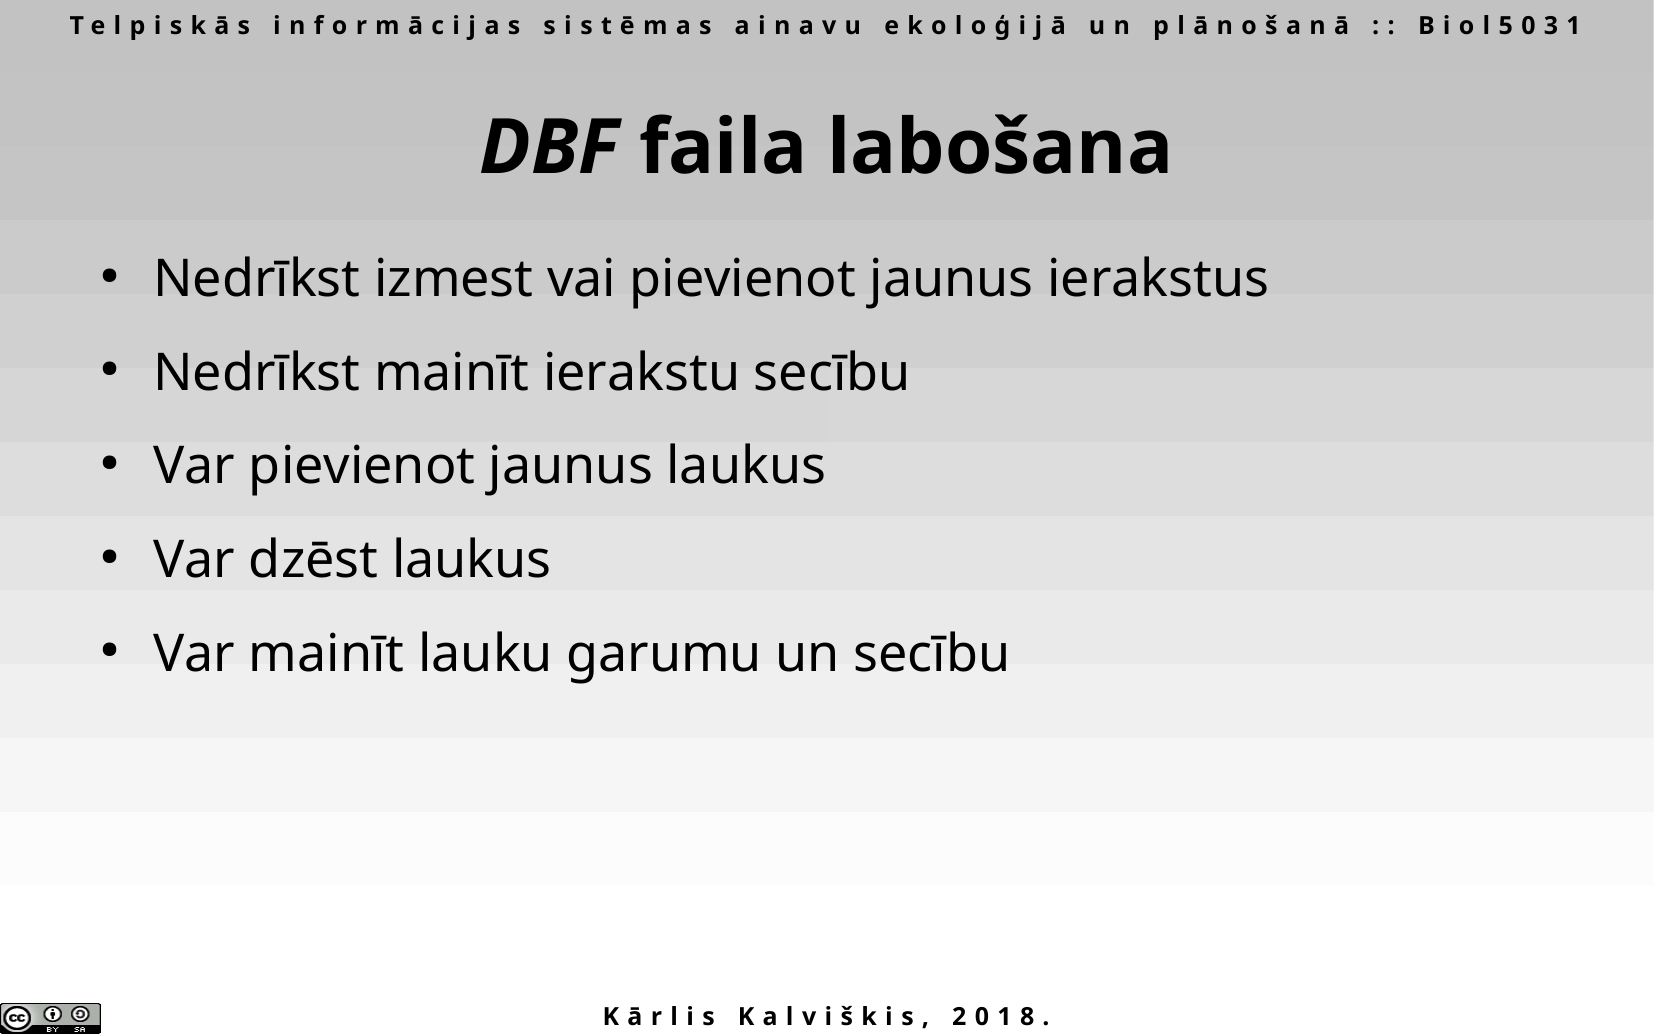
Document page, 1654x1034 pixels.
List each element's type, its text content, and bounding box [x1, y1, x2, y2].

list Nedrīkst izmest vai pievienot jaunus ierakstus Nedrīkst mainīt ierakstu secību Var pievienot jaunus laukus Var dzēst laukus Var mainīt lauku garumu un secību [82, 241, 1571, 915]
picture [0, 0, 1654, 1034]
title DBF faila labošana [29, 47, 1625, 241]
